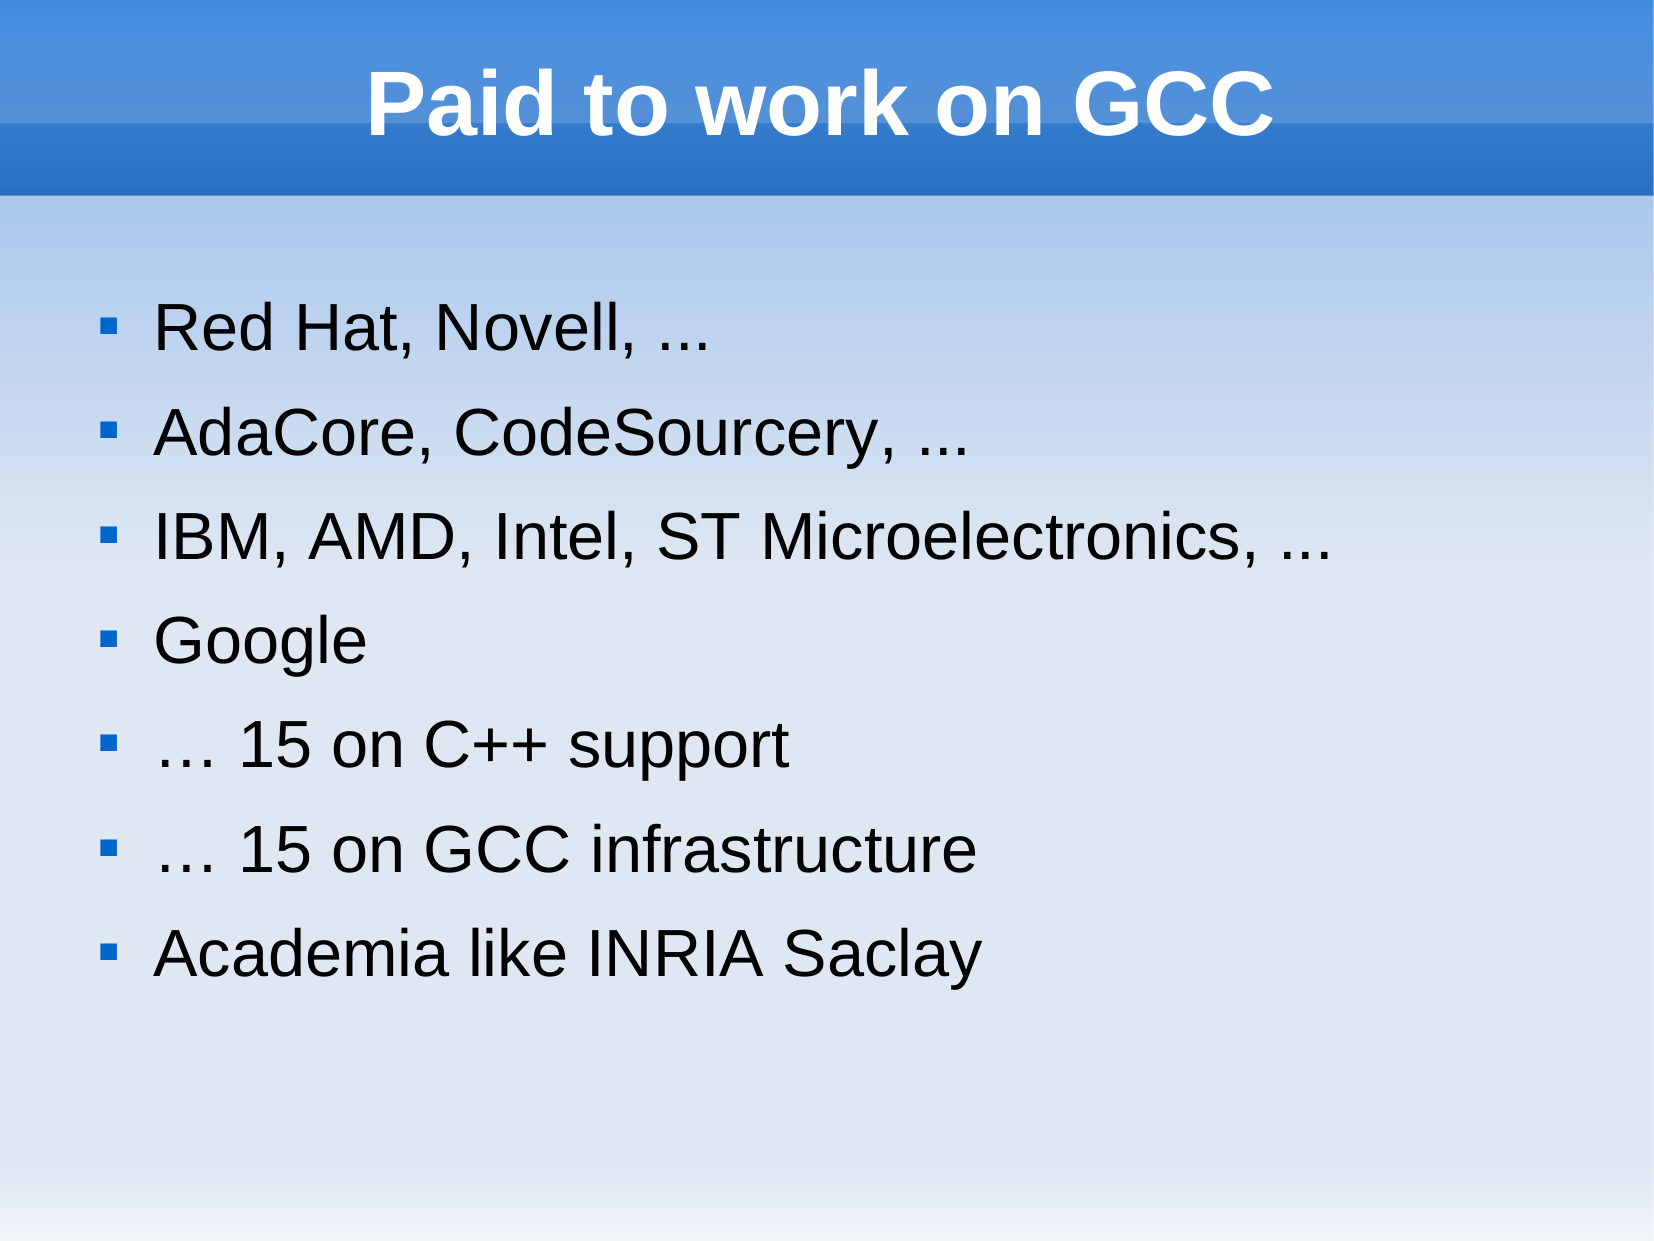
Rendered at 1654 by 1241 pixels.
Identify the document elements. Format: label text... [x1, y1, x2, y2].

list Red Hat, Novell, ... AdaCore, CodeSourcery, ... IBM, AMD, Intel, ST Microelectronics, ... Google … 15 on C++ support … 15 on GCC infrastructure Academia like INRIA Saclay [82, 290, 1571, 1094]
title Paid to work on GCC [76, 7, 1565, 200]
picture [0, 0, 1654, 1241]
